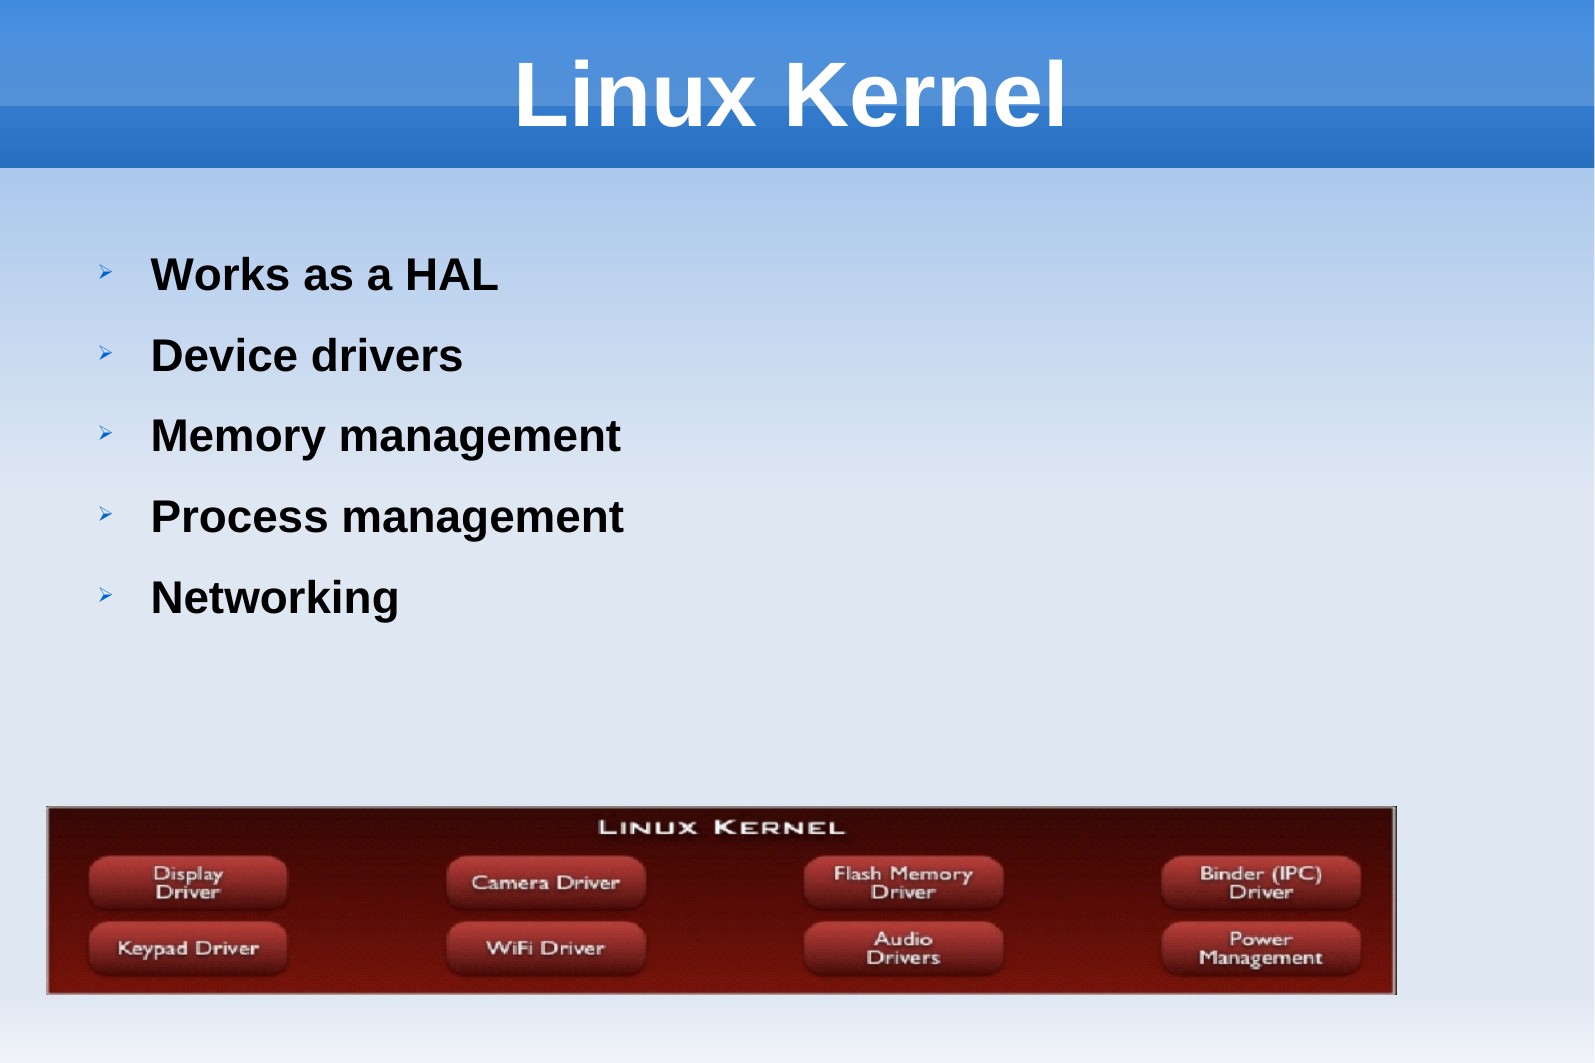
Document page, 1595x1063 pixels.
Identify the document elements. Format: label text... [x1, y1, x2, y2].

title Linux Kernel [74, 0, 1510, 273]
chart [46, 806, 1397, 995]
list Works as a HAL Device drivers Memory management Process management Networking [79, 248, 1515, 936]
picture [0, 0, 1595, 1063]
